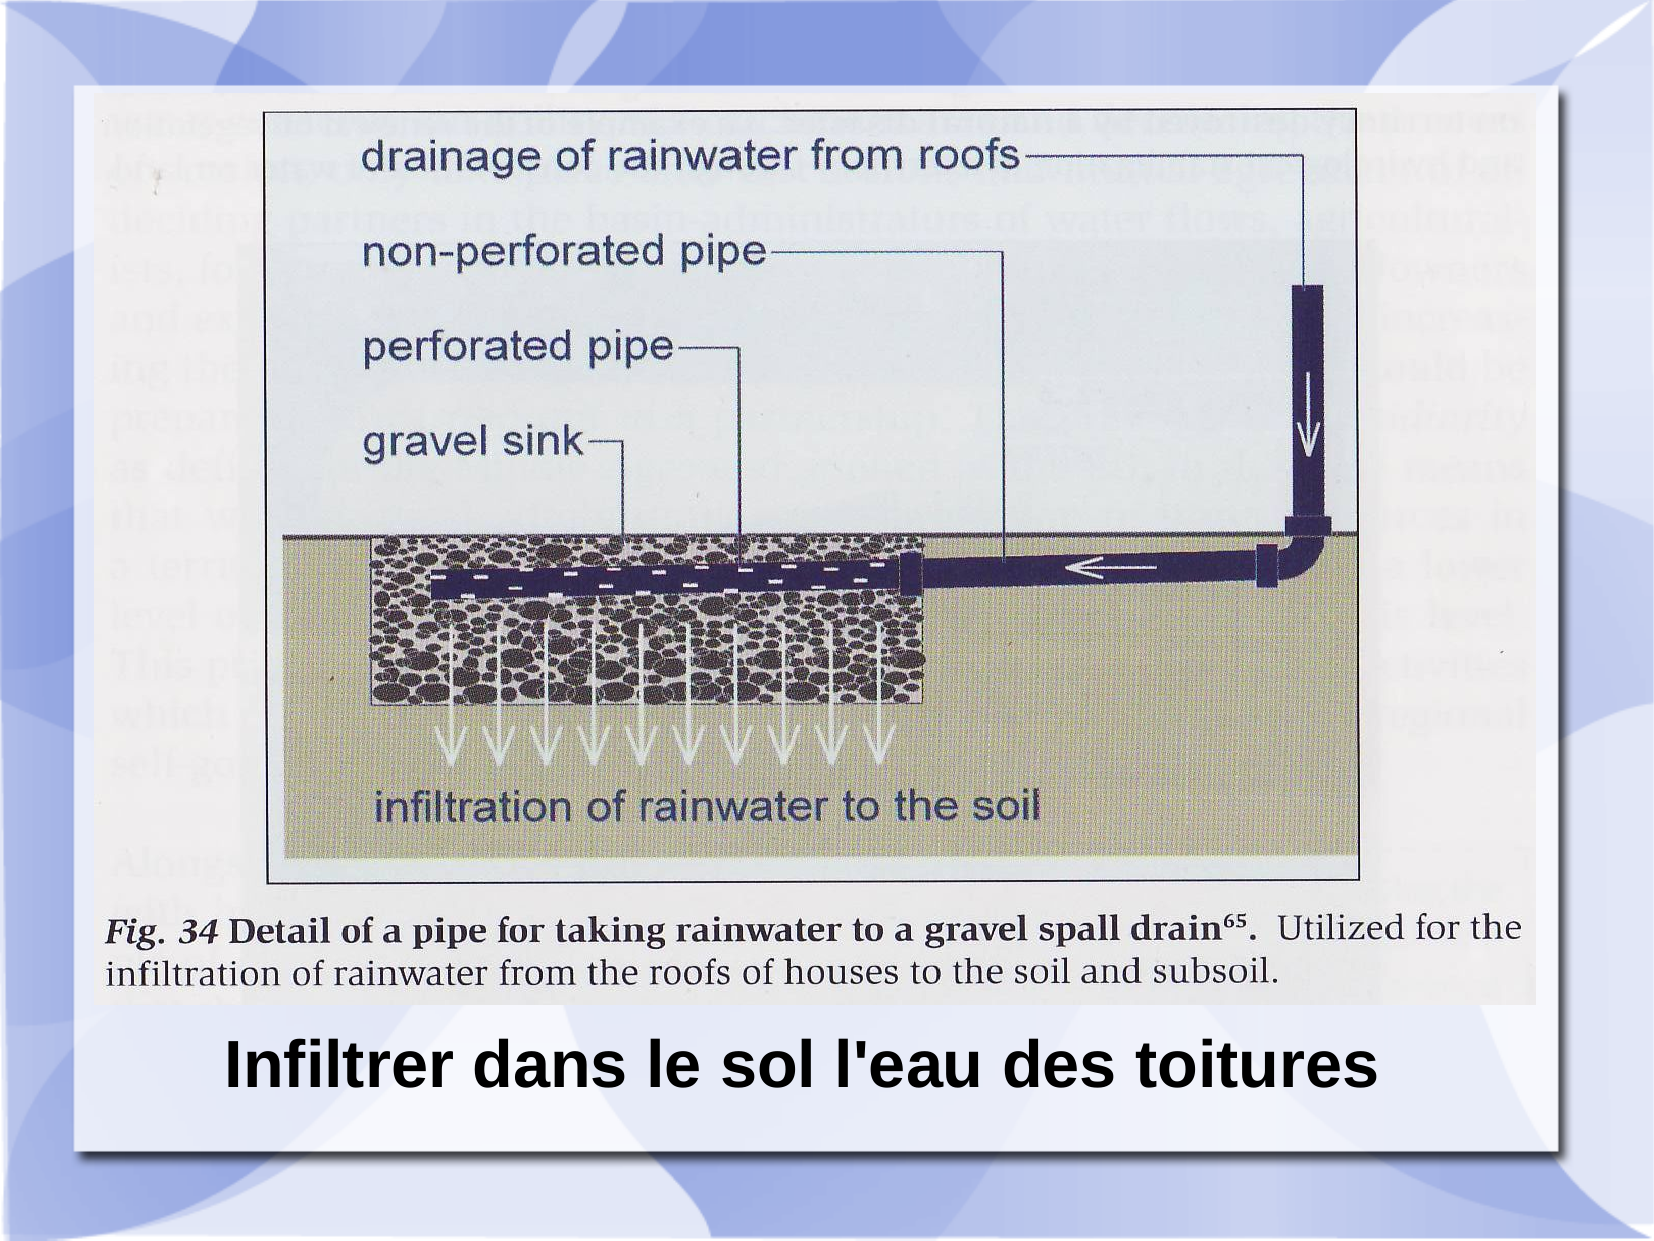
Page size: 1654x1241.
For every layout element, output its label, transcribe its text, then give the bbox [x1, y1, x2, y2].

title Infiltrer dans le sol l'eau des toitures [82, 1003, 1524, 1123]
picture [0, 0, 1654, 1241]
